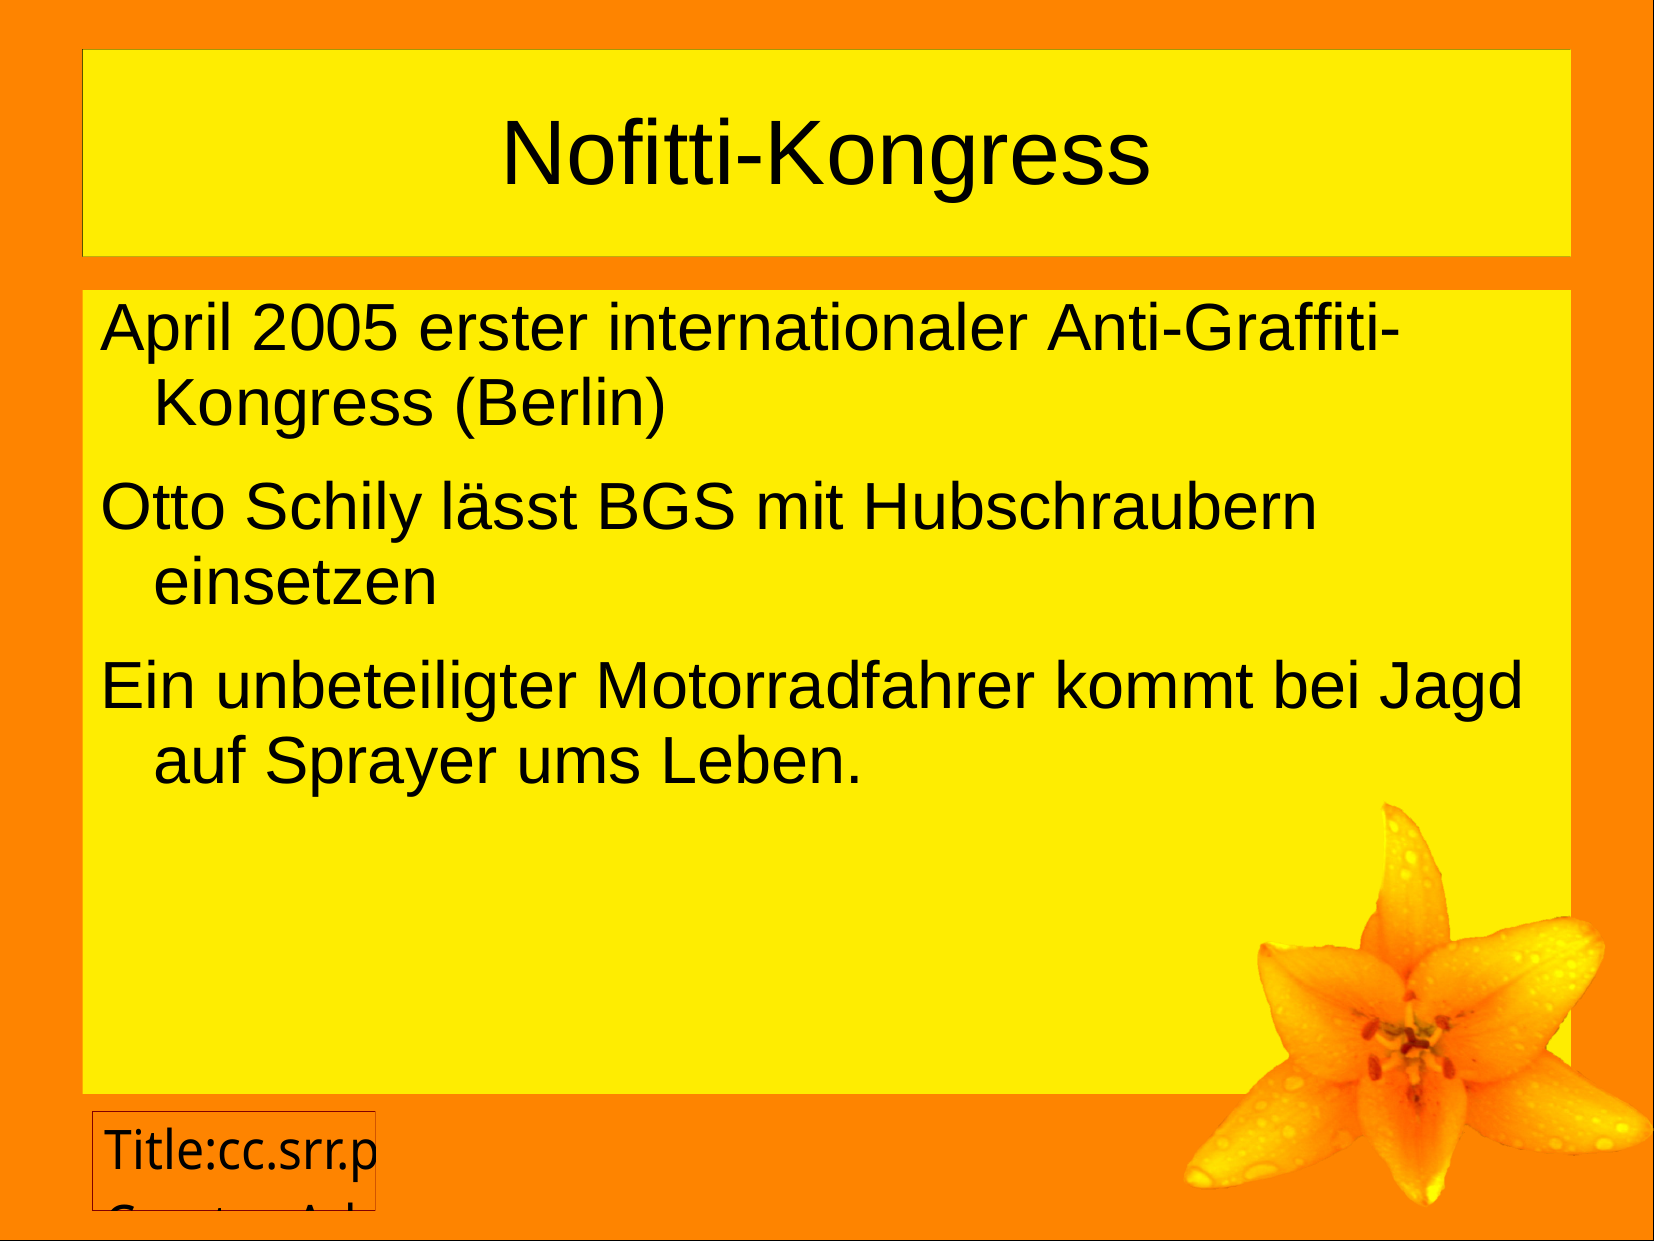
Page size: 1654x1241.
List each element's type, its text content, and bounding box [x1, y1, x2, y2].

picture [88, 1108, 376, 1211]
text_box [0, 0, 1654, 1241]
picture [1181, 767, 1654, 1241]
list April 2005 erster internationaler Anti-Graffiti-Kongress (Berlin) Otto Schily lässt BGS mit Hubschraubern einsetzen Ein unbeteiligter Motorradfahrer kommt bei Jagd auf Sprayer ums Leben. [82, 290, 1571, 1094]
title Nofitti-Kongress [82, 49, 1571, 257]
